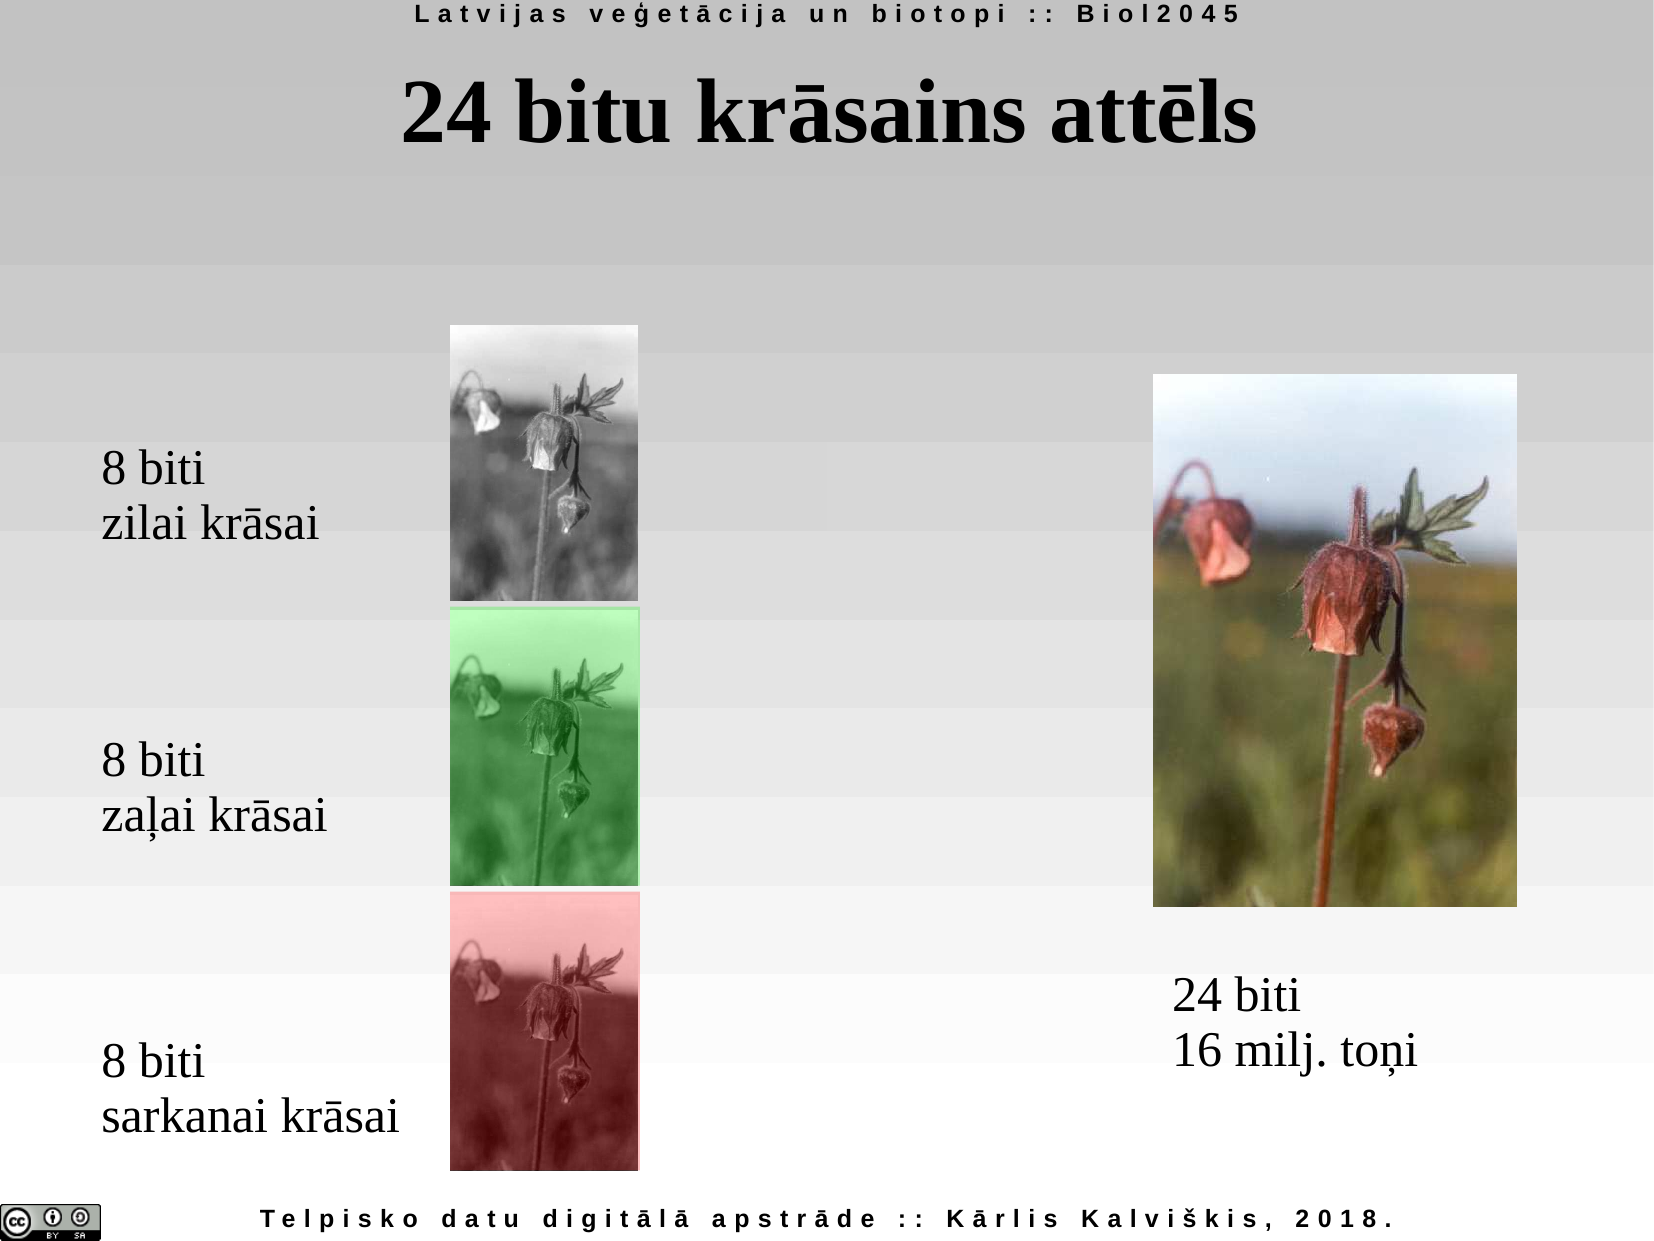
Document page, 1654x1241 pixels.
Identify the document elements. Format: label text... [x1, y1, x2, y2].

text_box 8 biti zaļai krāsai [101, 732, 329, 843]
text_box 8 biti sarkanai krāsai [101, 1033, 401, 1144]
picture [0, 0, 1654, 1241]
text_box 24 biti 16 milj. toņi [1172, 966, 1419, 1078]
text_box [450, 606, 640, 886]
text_box 8 biti zilai krāsai [101, 439, 321, 551]
text_box [450, 891, 640, 1171]
title 24 bitu krāsains attēls [34, 61, 1626, 296]
